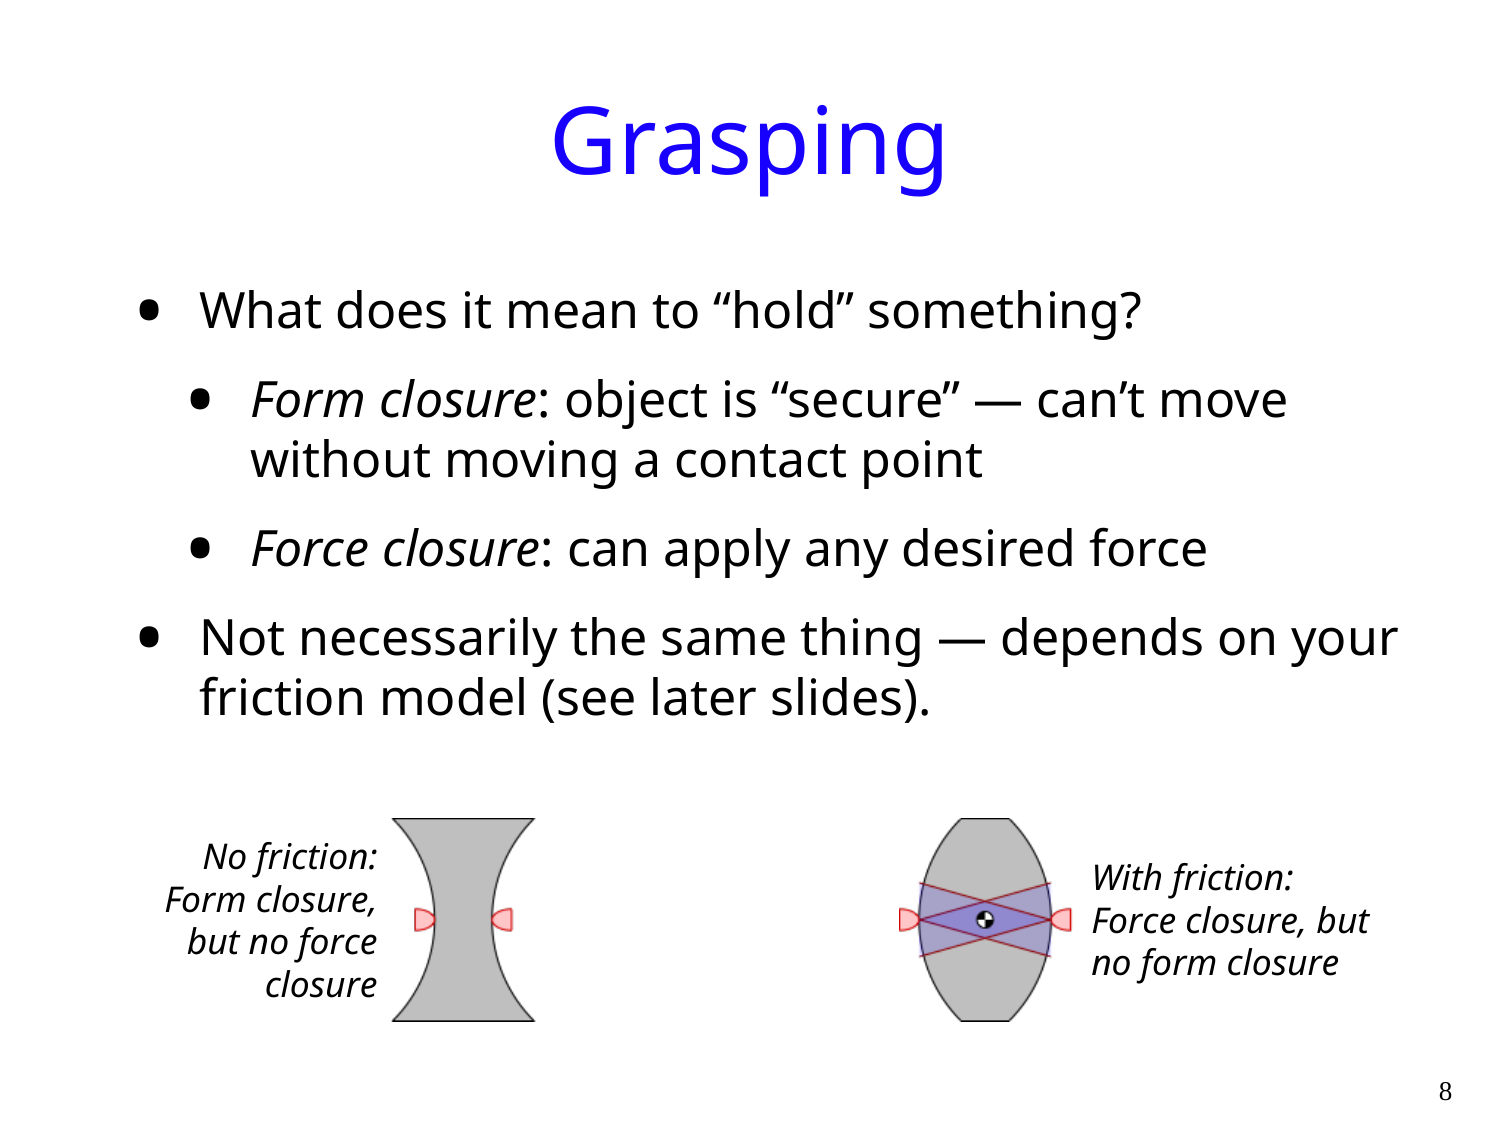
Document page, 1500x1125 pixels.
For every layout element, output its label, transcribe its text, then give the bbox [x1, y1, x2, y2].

text_box With friction: Force closure, but no form closure [1091, 851, 1392, 987]
picture [899, 818, 1073, 1022]
title Grasping [146, 21, 1354, 253]
list What does it mean to “hold” something? Form closure: object is “secure” — can’t move without moving a contact point Force closure: can apply any desired force Not necessarily the same thing — depends on your friction model (see later slides). [90, 272, 1442, 1020]
text_box No friction: Form closure, but no force closure [106, 851, 378, 987]
picture [391, 818, 537, 1022]
